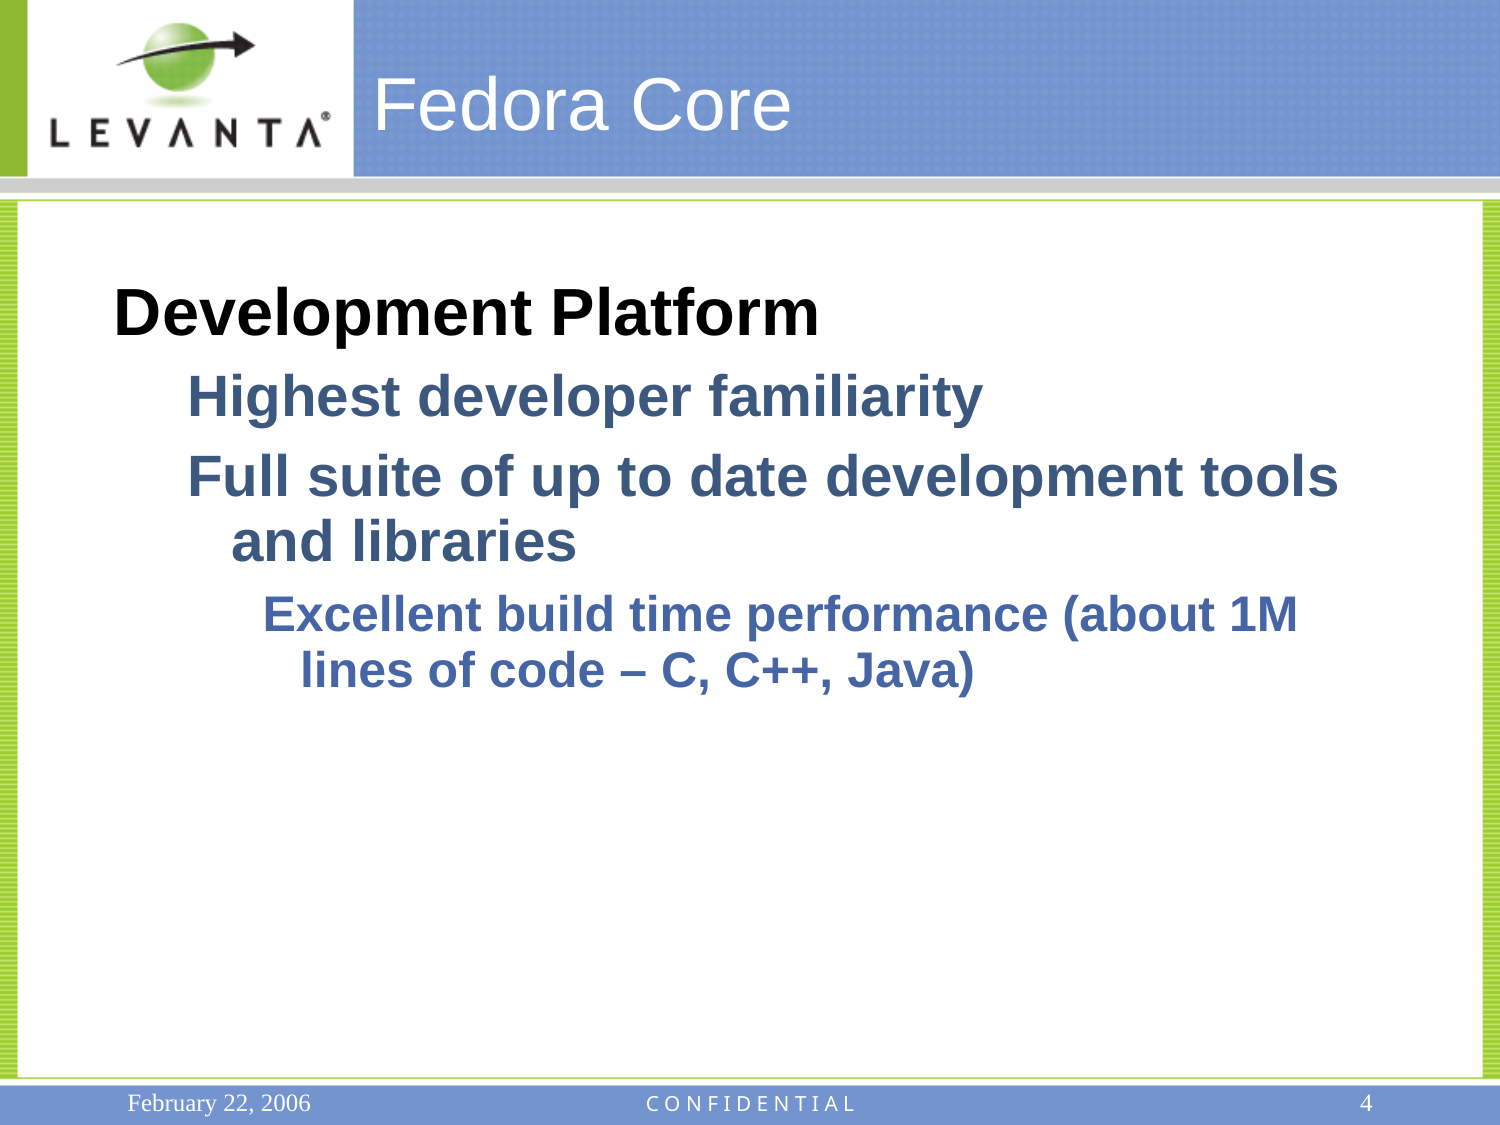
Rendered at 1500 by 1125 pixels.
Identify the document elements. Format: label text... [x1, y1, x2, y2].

title Fedora Core [372, 0, 1458, 156]
list Development Platform Highest developer familiarity Full suite of up to date development tools and libraries Excellent build time performance (about 1M lines of code – C, C++, Java) [112, 237, 1386, 1051]
picture [0, 0, 1500, 1125]
